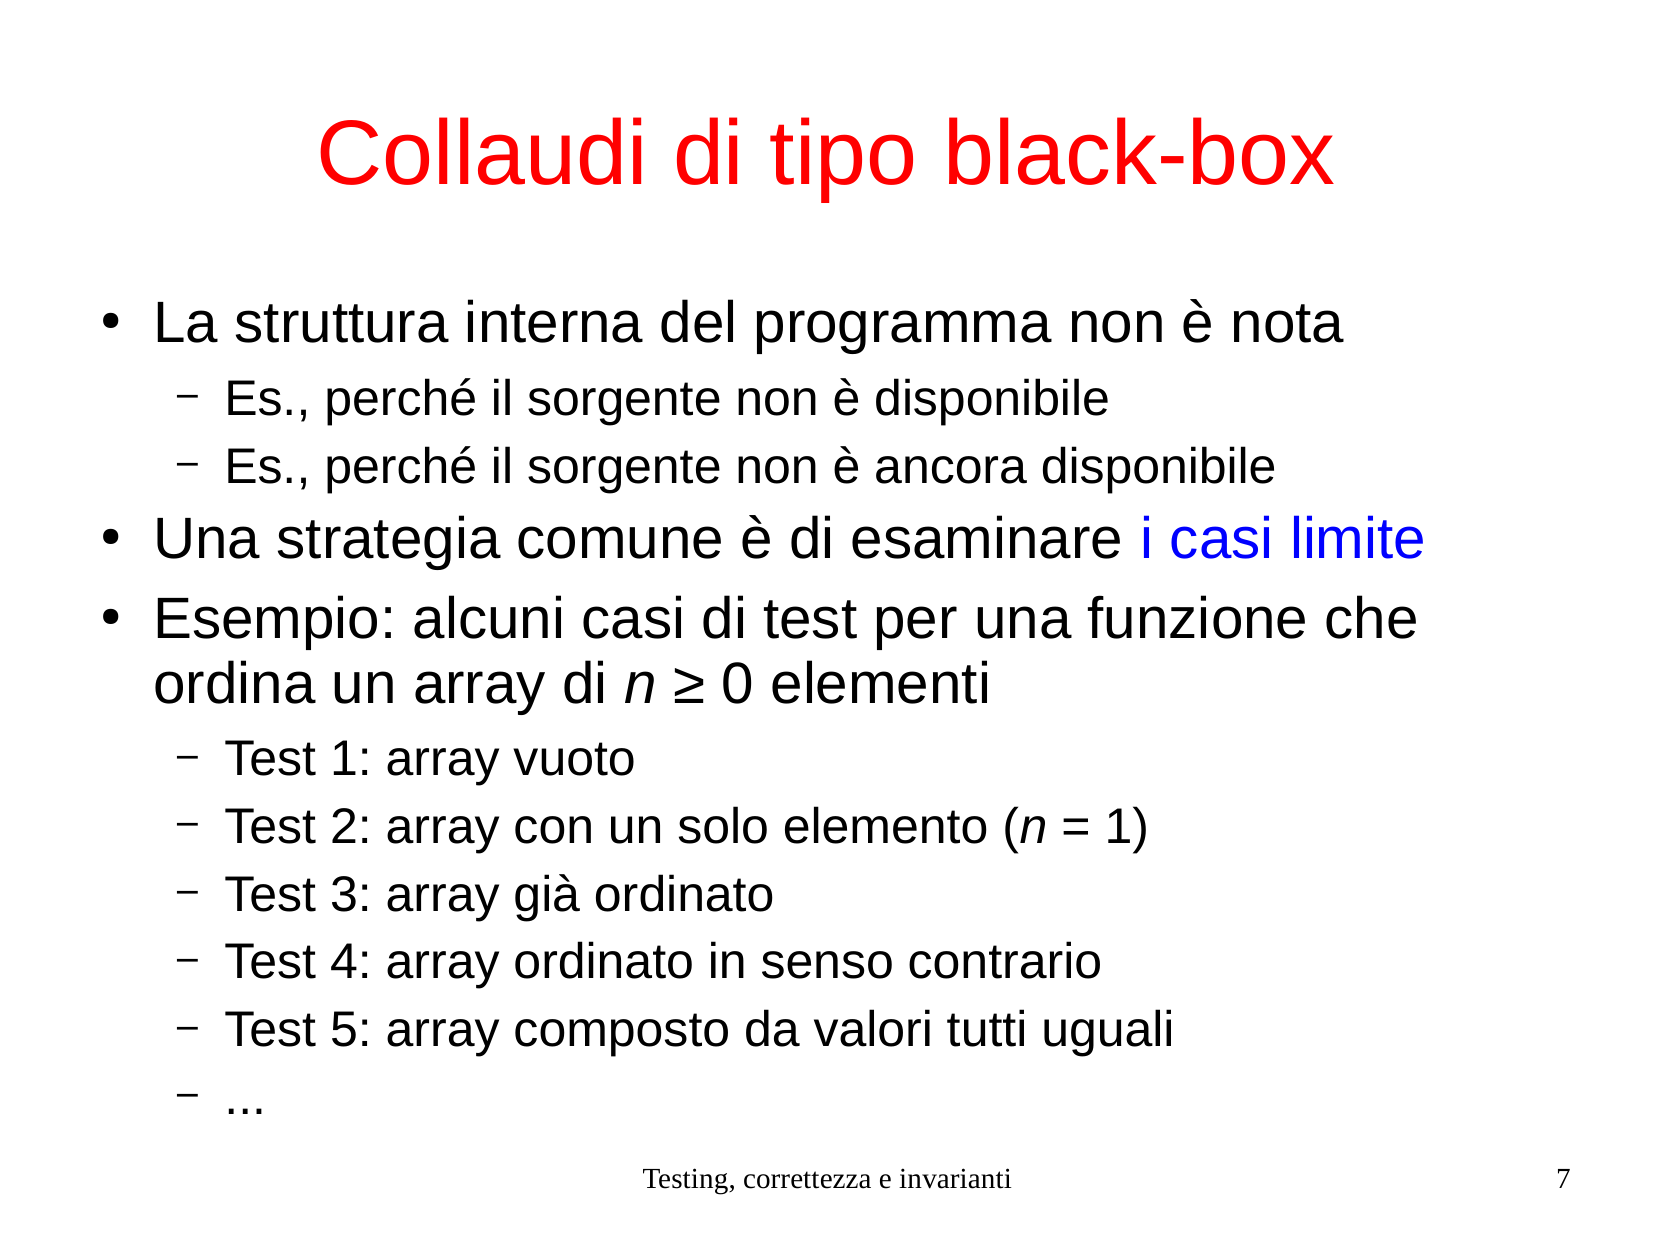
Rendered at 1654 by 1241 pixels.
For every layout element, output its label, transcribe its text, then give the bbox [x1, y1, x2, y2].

title Collaudi di tipo black-box [82, 49, 1571, 257]
list La struttura interna del programma non è nota Es., perché il sorgente non è disponibile Es., perché il sorgente non è ancora disponibile Una strategia comune è di esaminare i casi limite Esempio: alcuni casi di test per una funzione che ordina un array di n ≥ 0 elementi Test 1: array vuoto Test 2: array con un solo elemento (n = 1) Test 3: array già ordinato Test 4: array ordinato in senso contrario Test 5: array composto da valori tutti uguali ... [82, 290, 1571, 1193]
